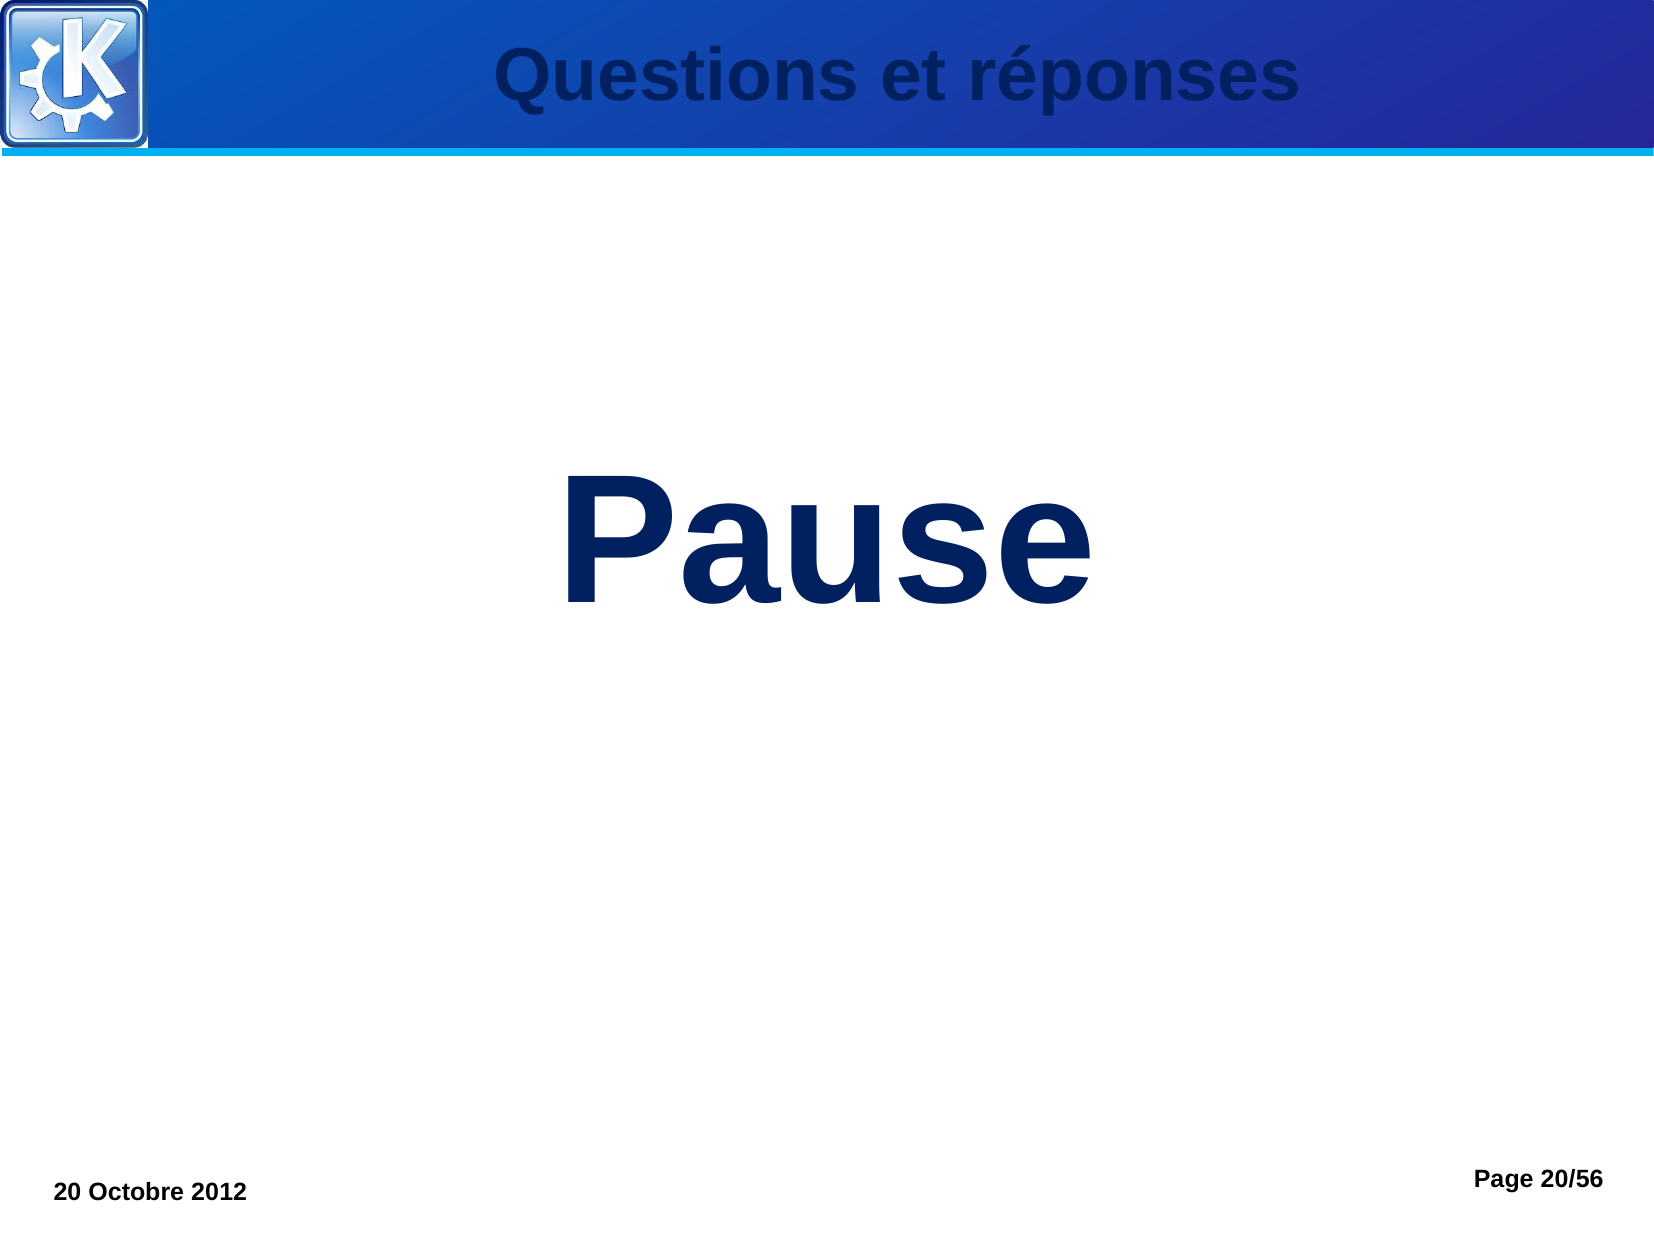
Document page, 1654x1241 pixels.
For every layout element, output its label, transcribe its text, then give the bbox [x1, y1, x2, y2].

picture [0, 0, 141, 148]
text_box Pause [0, 430, 1654, 651]
text_box Questions et réponses [141, 0, 1654, 148]
